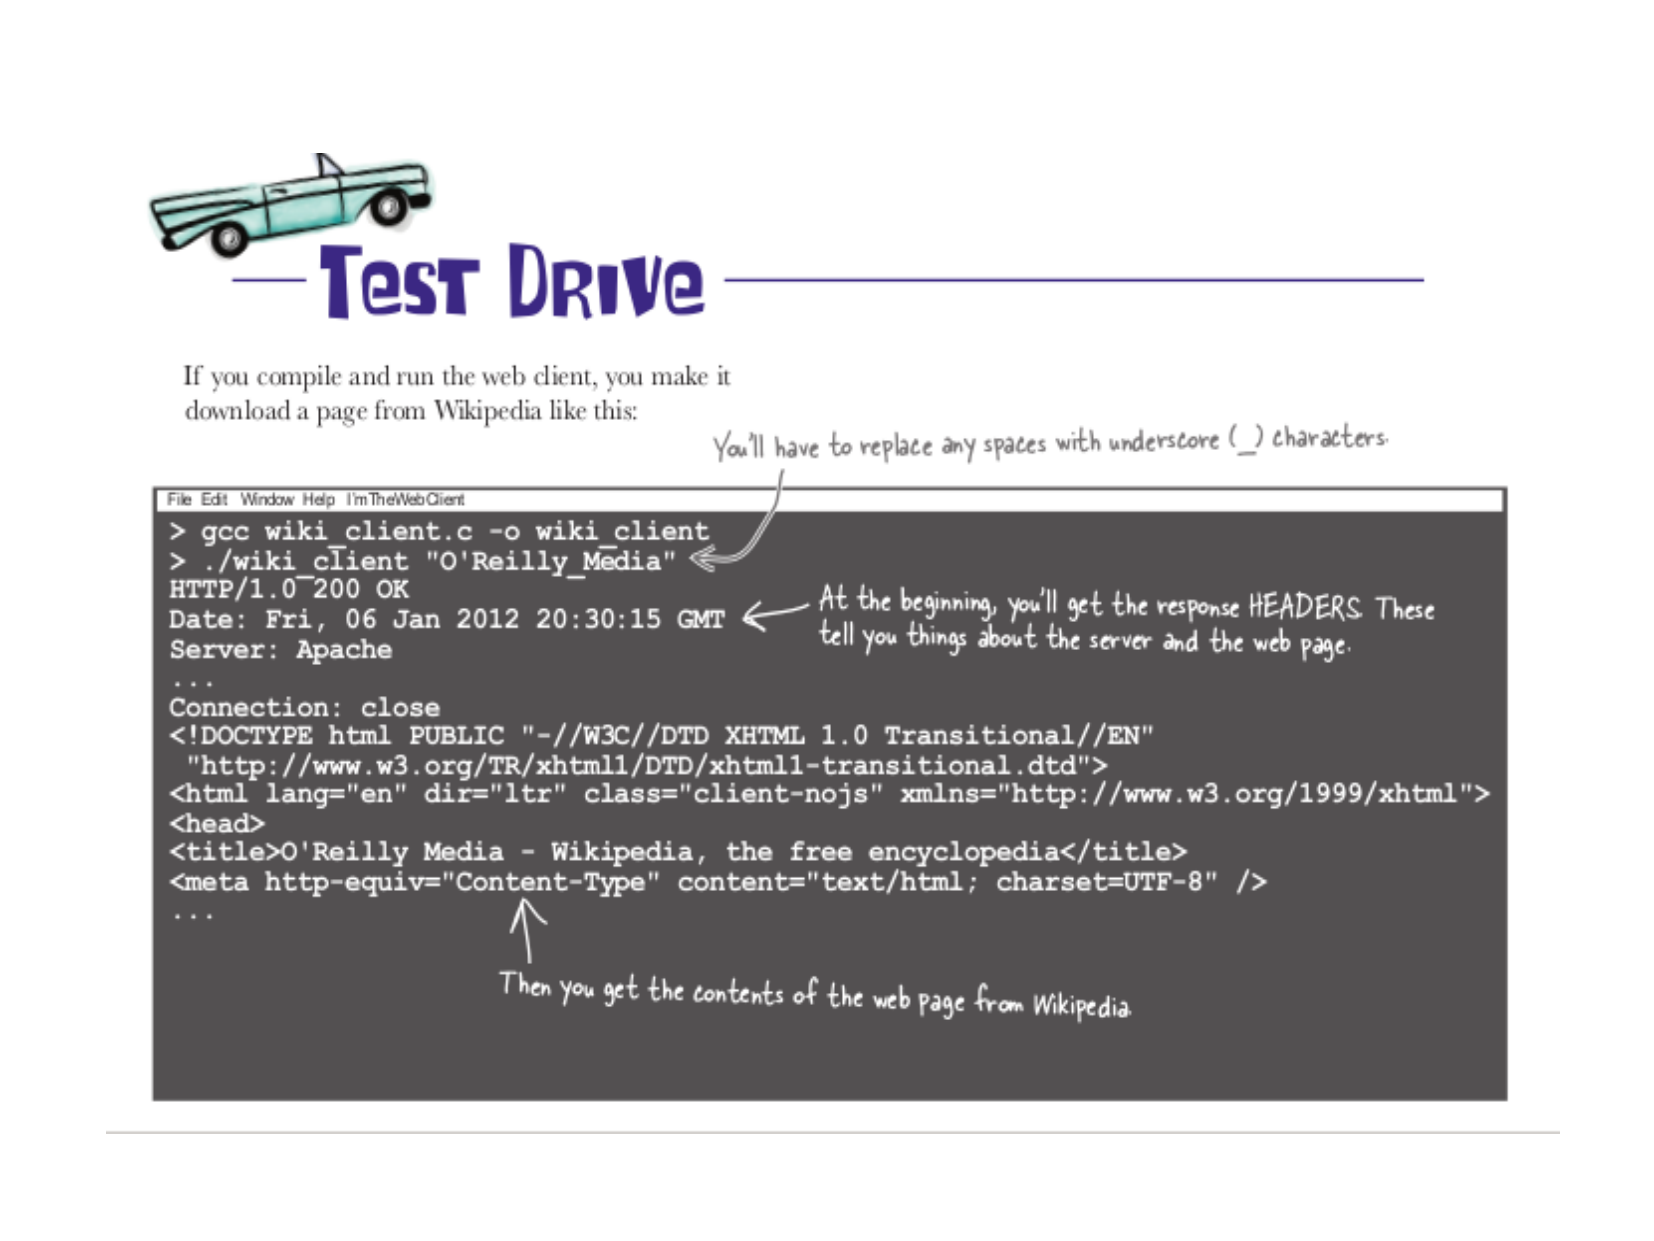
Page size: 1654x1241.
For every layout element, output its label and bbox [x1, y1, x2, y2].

picture [106, 153, 1560, 1134]
